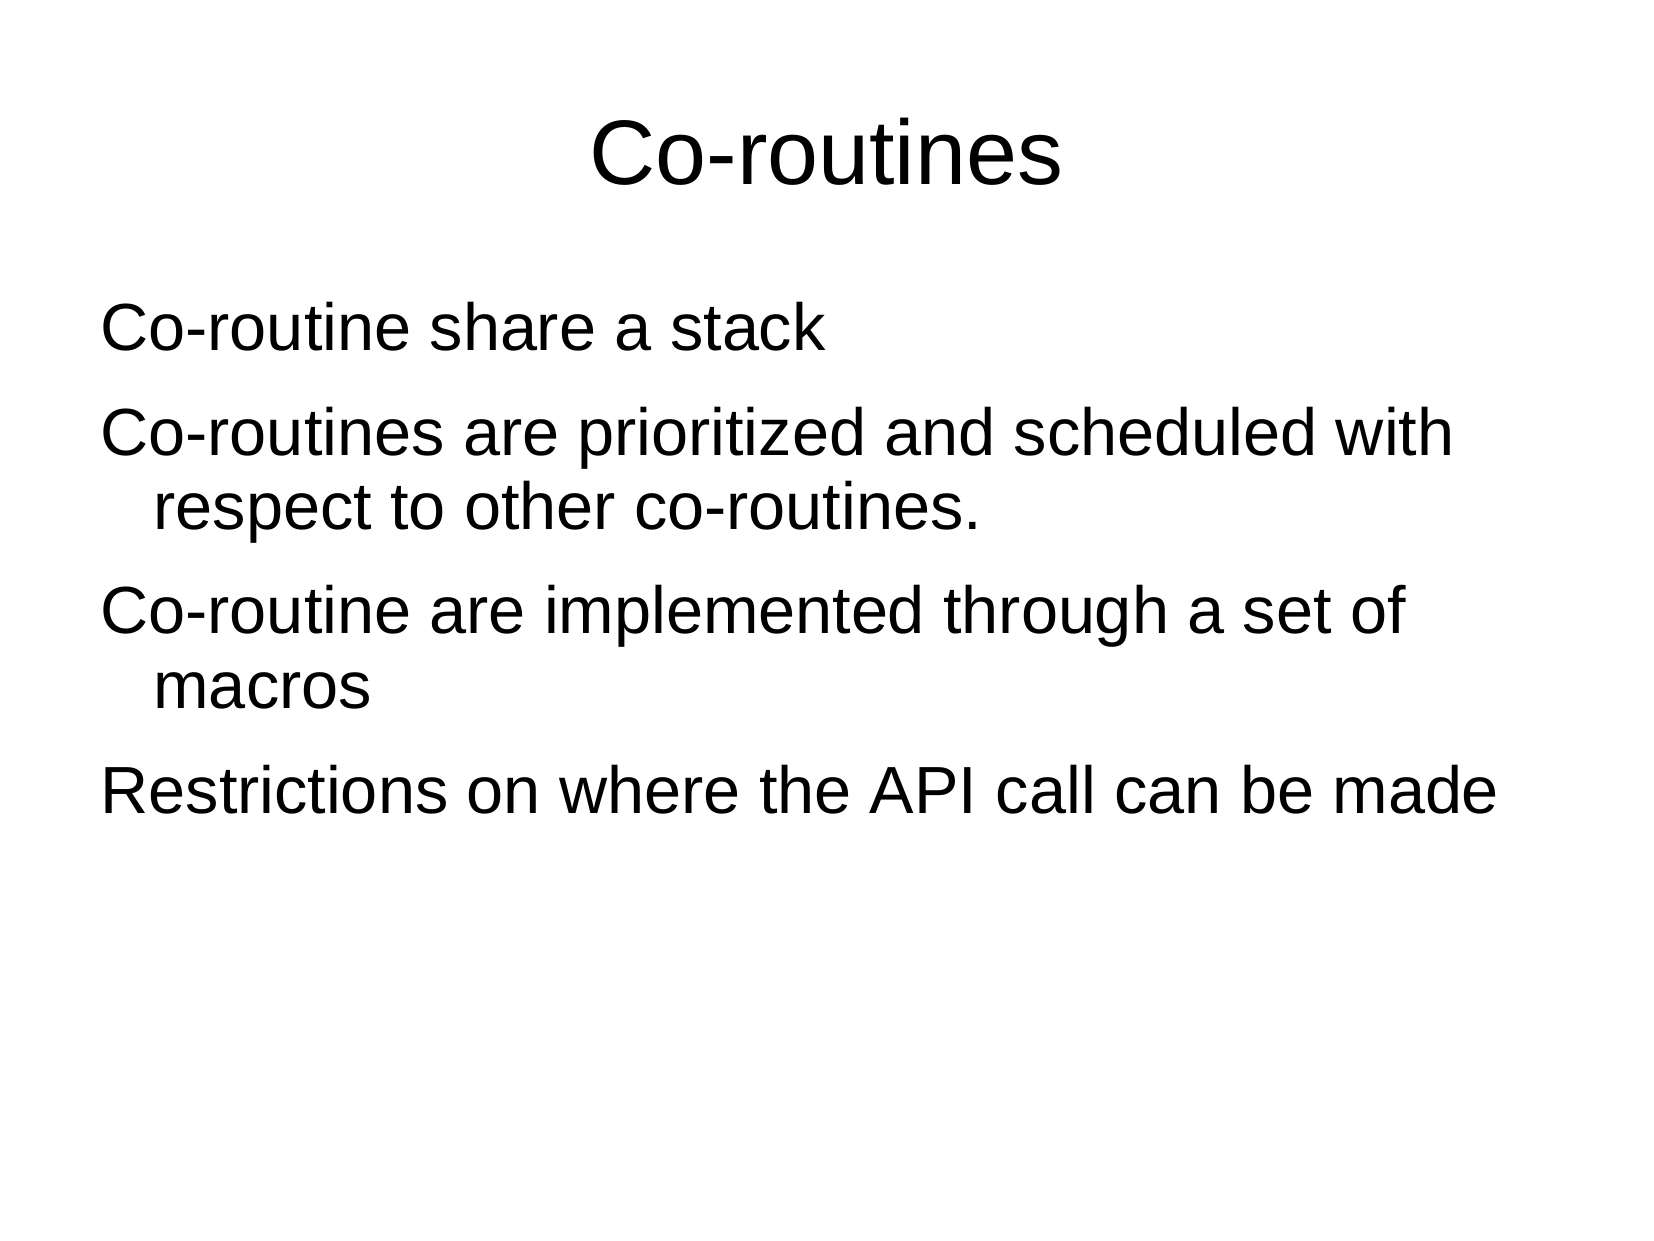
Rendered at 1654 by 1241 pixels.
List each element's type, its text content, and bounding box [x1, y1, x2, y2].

list Co-routine share a stack Co-routines are prioritized and scheduled with respect to other co-routines. Co-routine are implemented through a set of macros Restrictions on where the API call can be made [82, 290, 1571, 1109]
title Co-routines [82, 49, 1571, 257]
